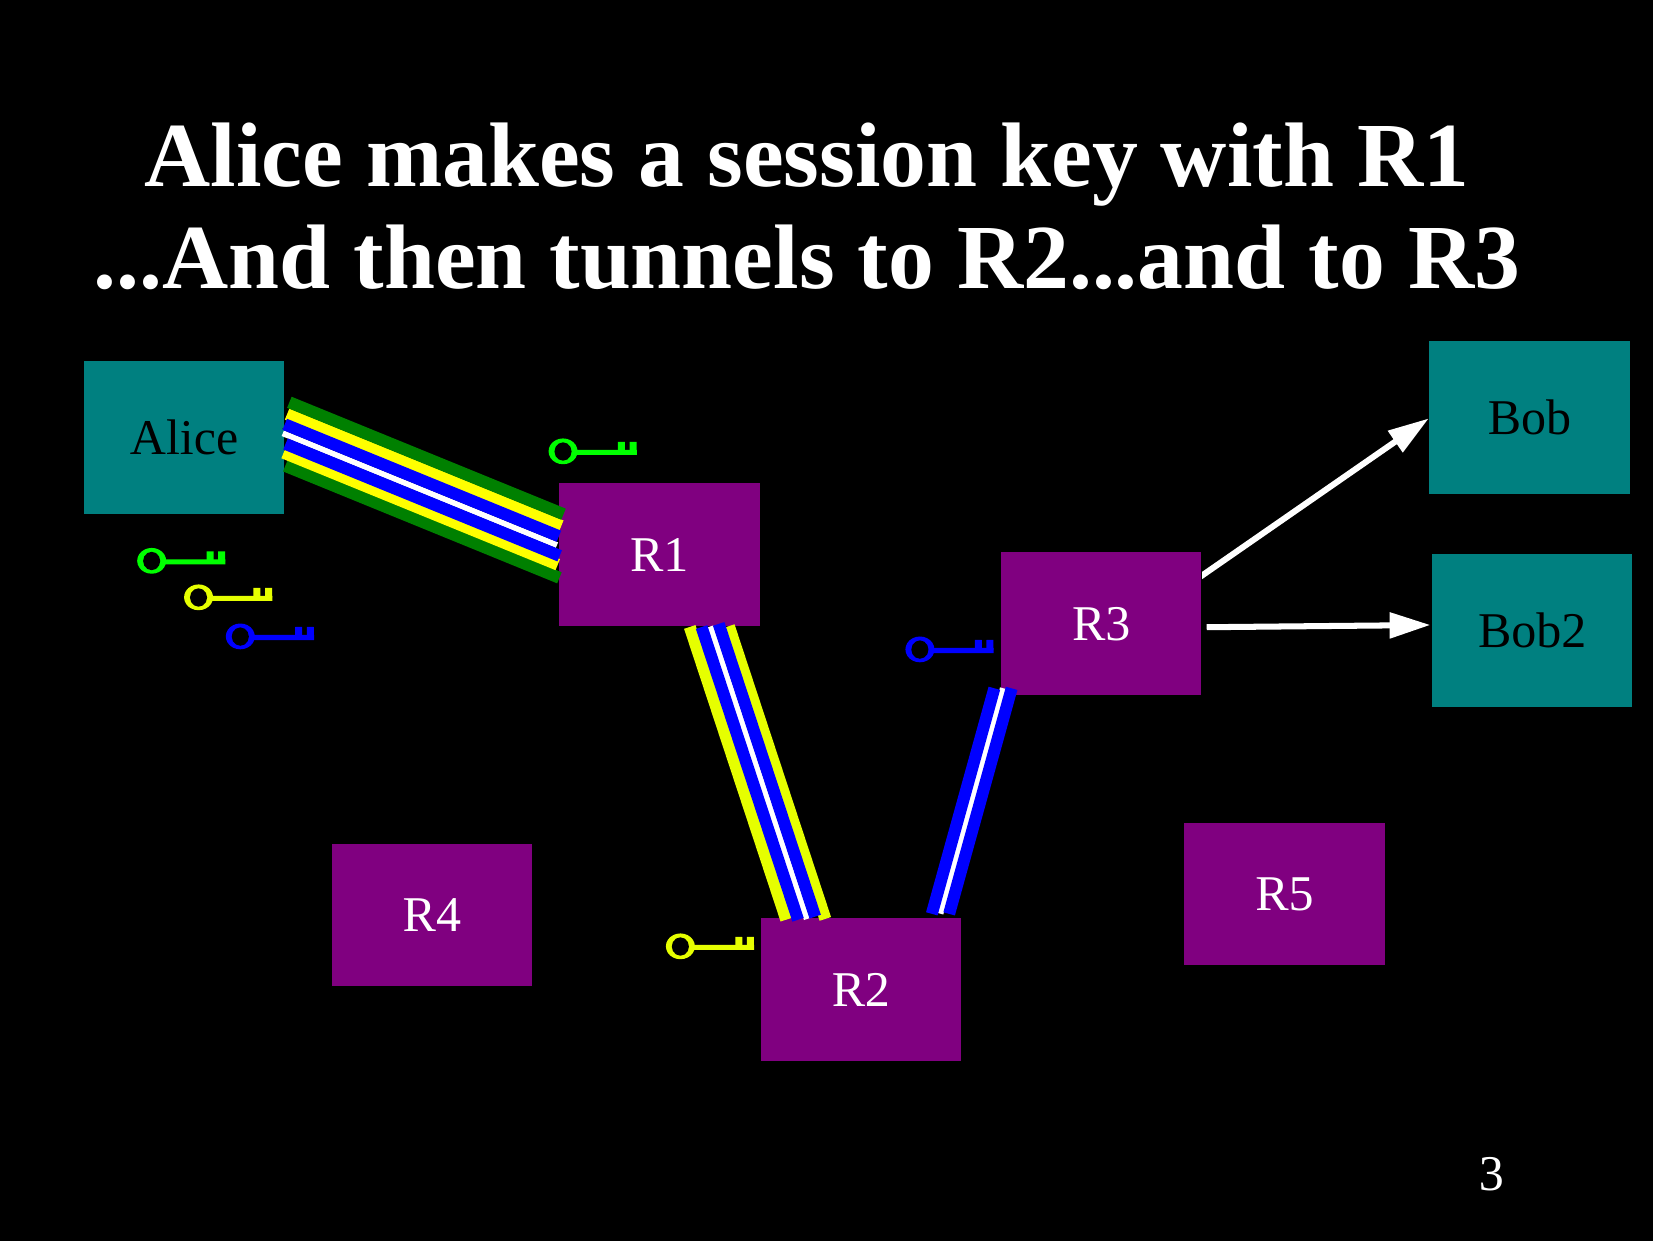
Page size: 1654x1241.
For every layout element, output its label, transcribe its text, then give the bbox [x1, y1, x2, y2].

text_box [184, 584, 273, 611]
text_box Alice [83, 360, 285, 515]
text_box R1 [558, 482, 761, 627]
text_box Bob2 [1431, 553, 1633, 708]
text_box R5 [1183, 822, 1386, 966]
text_box R4 [331, 843, 533, 987]
text_box [225, 623, 315, 650]
title Alice makes a session key with R1 ...And then tunnels to R2...and to R3 [82, 86, 1534, 327]
text_box [665, 933, 755, 960]
text_box [548, 438, 637, 465]
text_box Bob [1428, 340, 1631, 495]
text_box R3 [1000, 551, 1202, 696]
text_box [905, 636, 994, 663]
text_box R2 [760, 917, 962, 1062]
text_box [137, 547, 226, 574]
